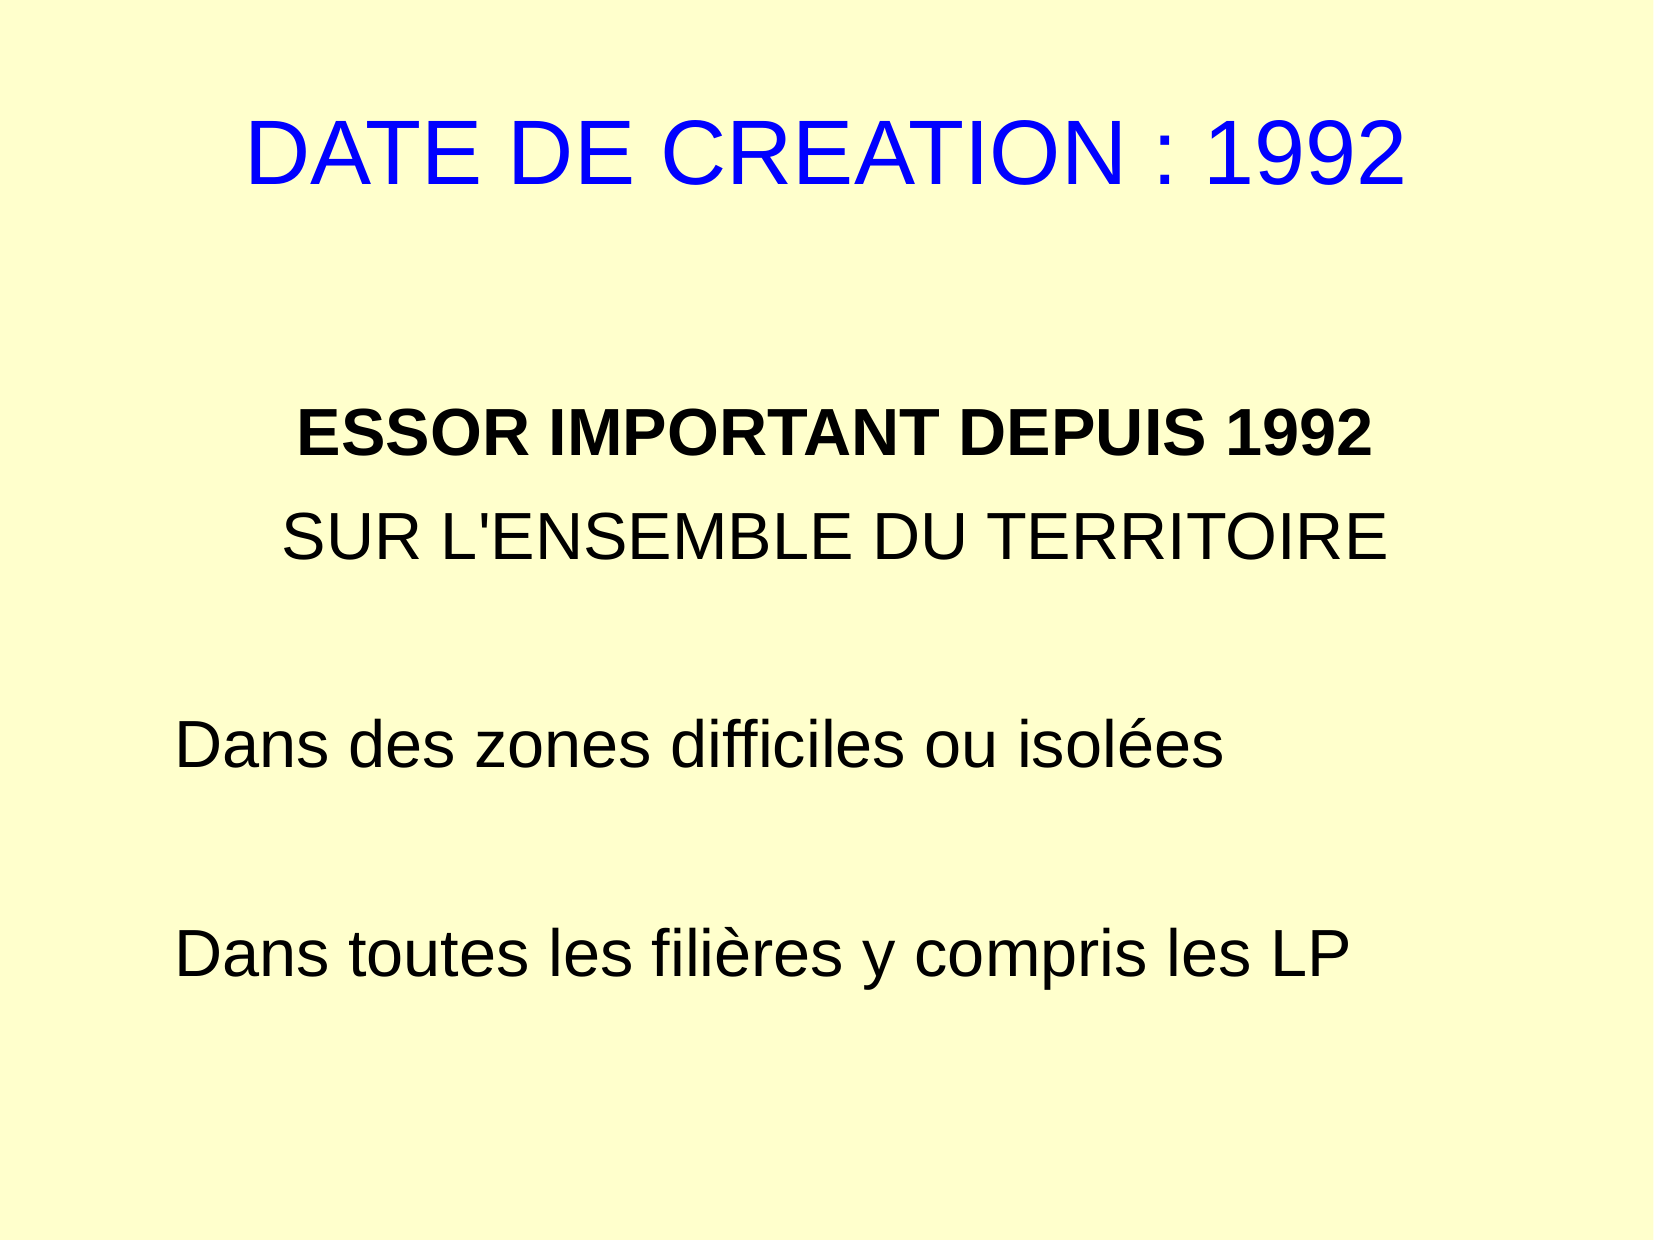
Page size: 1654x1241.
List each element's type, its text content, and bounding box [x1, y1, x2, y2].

list ESSOR IMPORTANT DEPUIS 1992 SUR L'ENSEMBLE DU TERRITOIRE Dans des zones difficiles ou isolées Dans toutes les filières y compris les LP [82, 290, 1571, 1241]
title DATE DE CREATION : 1992 [82, 56, 1571, 250]
